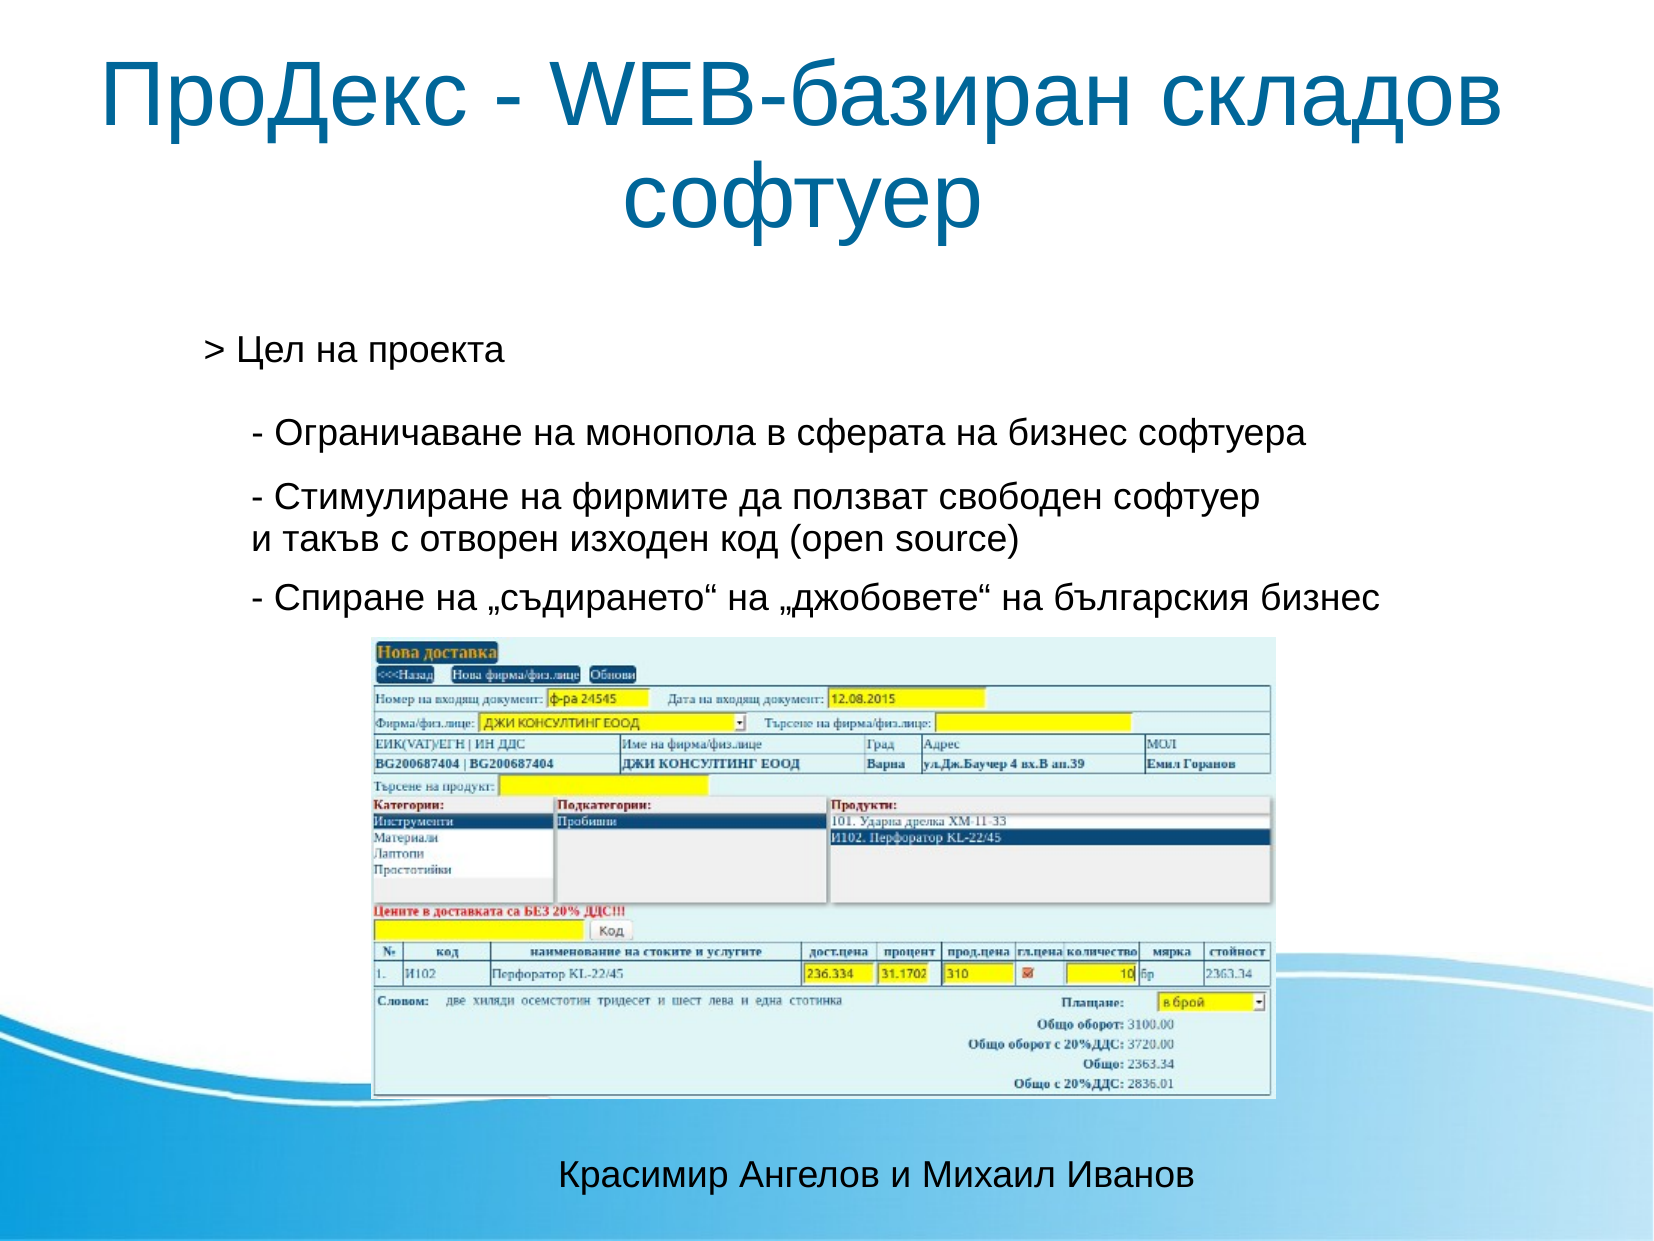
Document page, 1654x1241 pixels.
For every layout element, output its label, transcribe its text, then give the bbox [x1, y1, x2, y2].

text_box - Ограничаване на монопола в сферата на бизнес софтуера [236, 403, 1441, 461]
title ПроДекс - WEB-базиран складов софтуер [59, 40, 1548, 249]
text_box - Спиране на „съдирането“ на „джобовете“ на българския бизнес [236, 569, 1396, 626]
picture [0, 637, 1654, 1241]
text_box - Стимулиране на фирмите да ползват свободен софтуер и такъв с отворен изходен код (open source) [236, 468, 1276, 567]
text_box Красимир Ангелов и Михаил Иванов [543, 1145, 1211, 1203]
text_box > Цел на проекта [188, 321, 520, 378]
